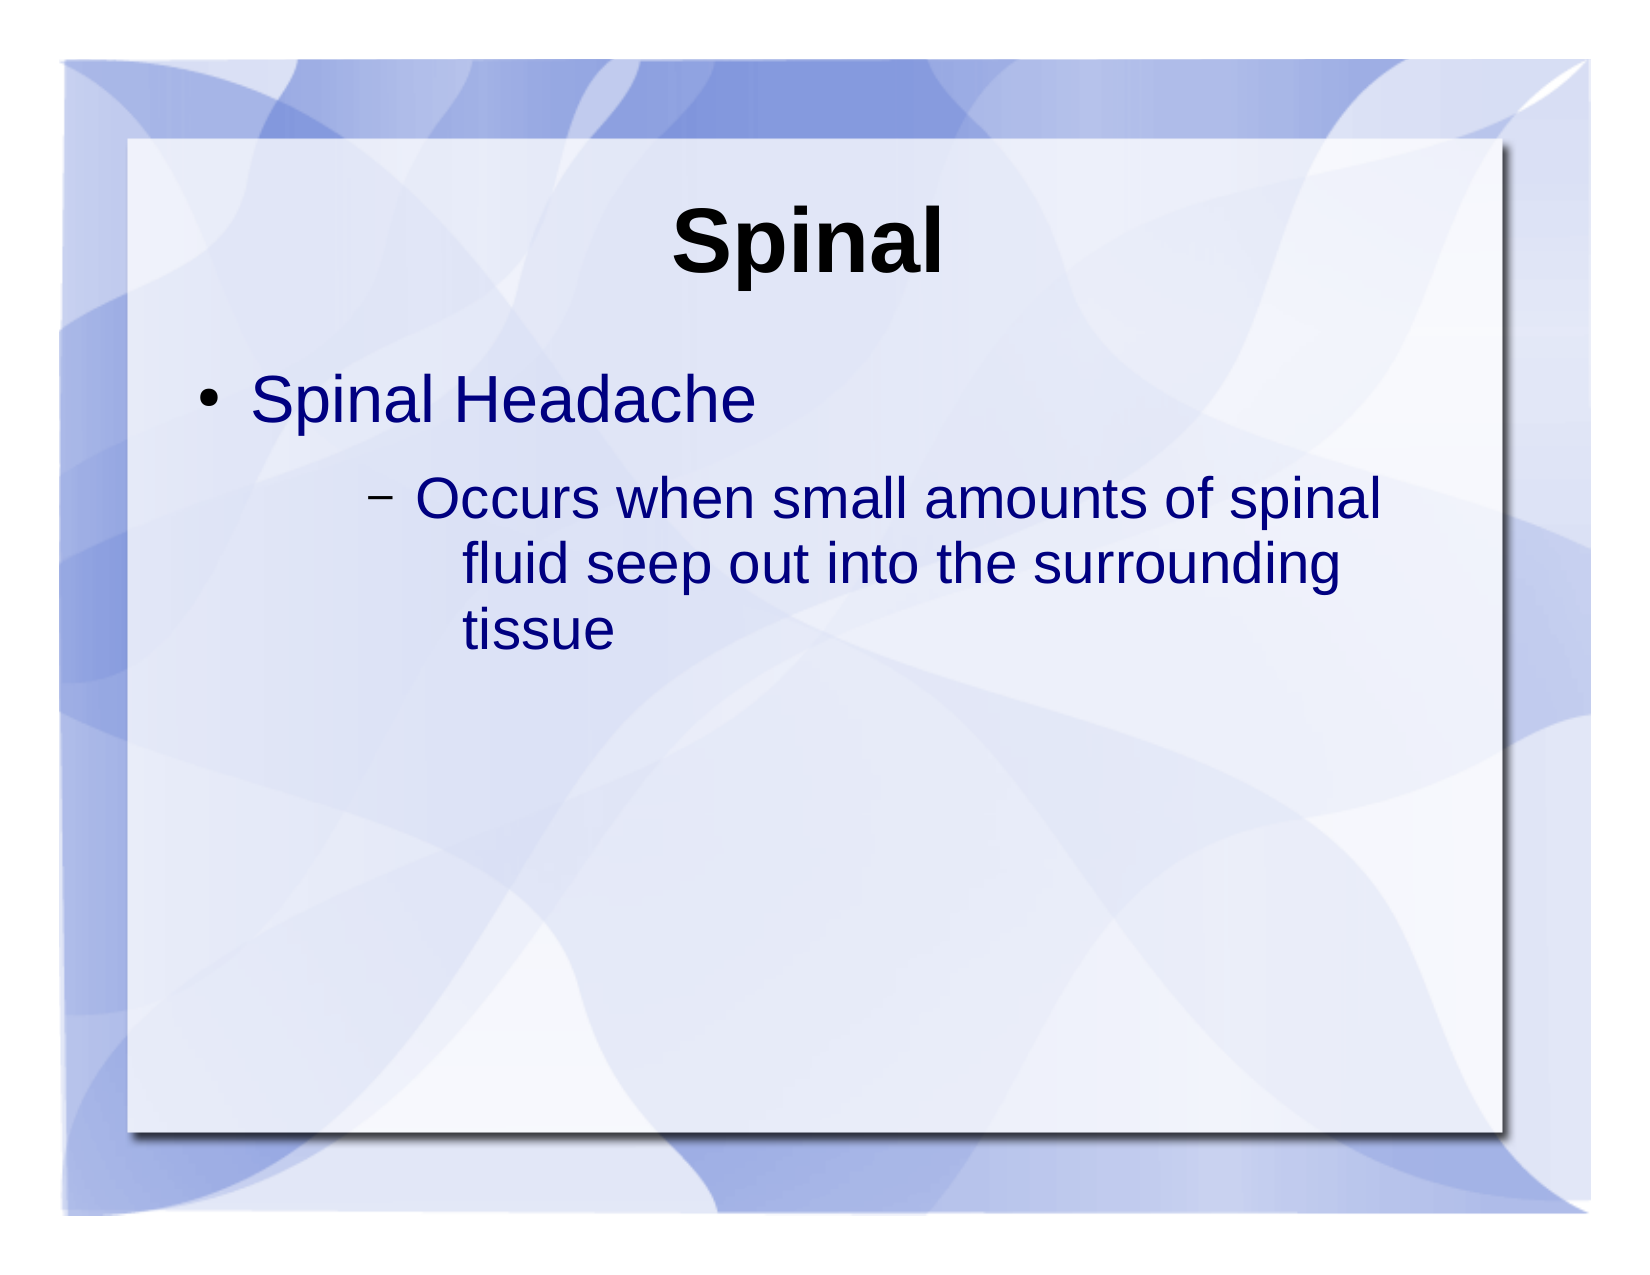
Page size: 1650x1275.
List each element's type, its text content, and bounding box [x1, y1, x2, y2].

picture [59, 59, 1591, 1216]
title Spinal [135, 151, 1482, 330]
list Spinal Headache Occurs when small amounts of spinal fluid seep out into the surrounding tissue [179, 362, 1438, 954]
